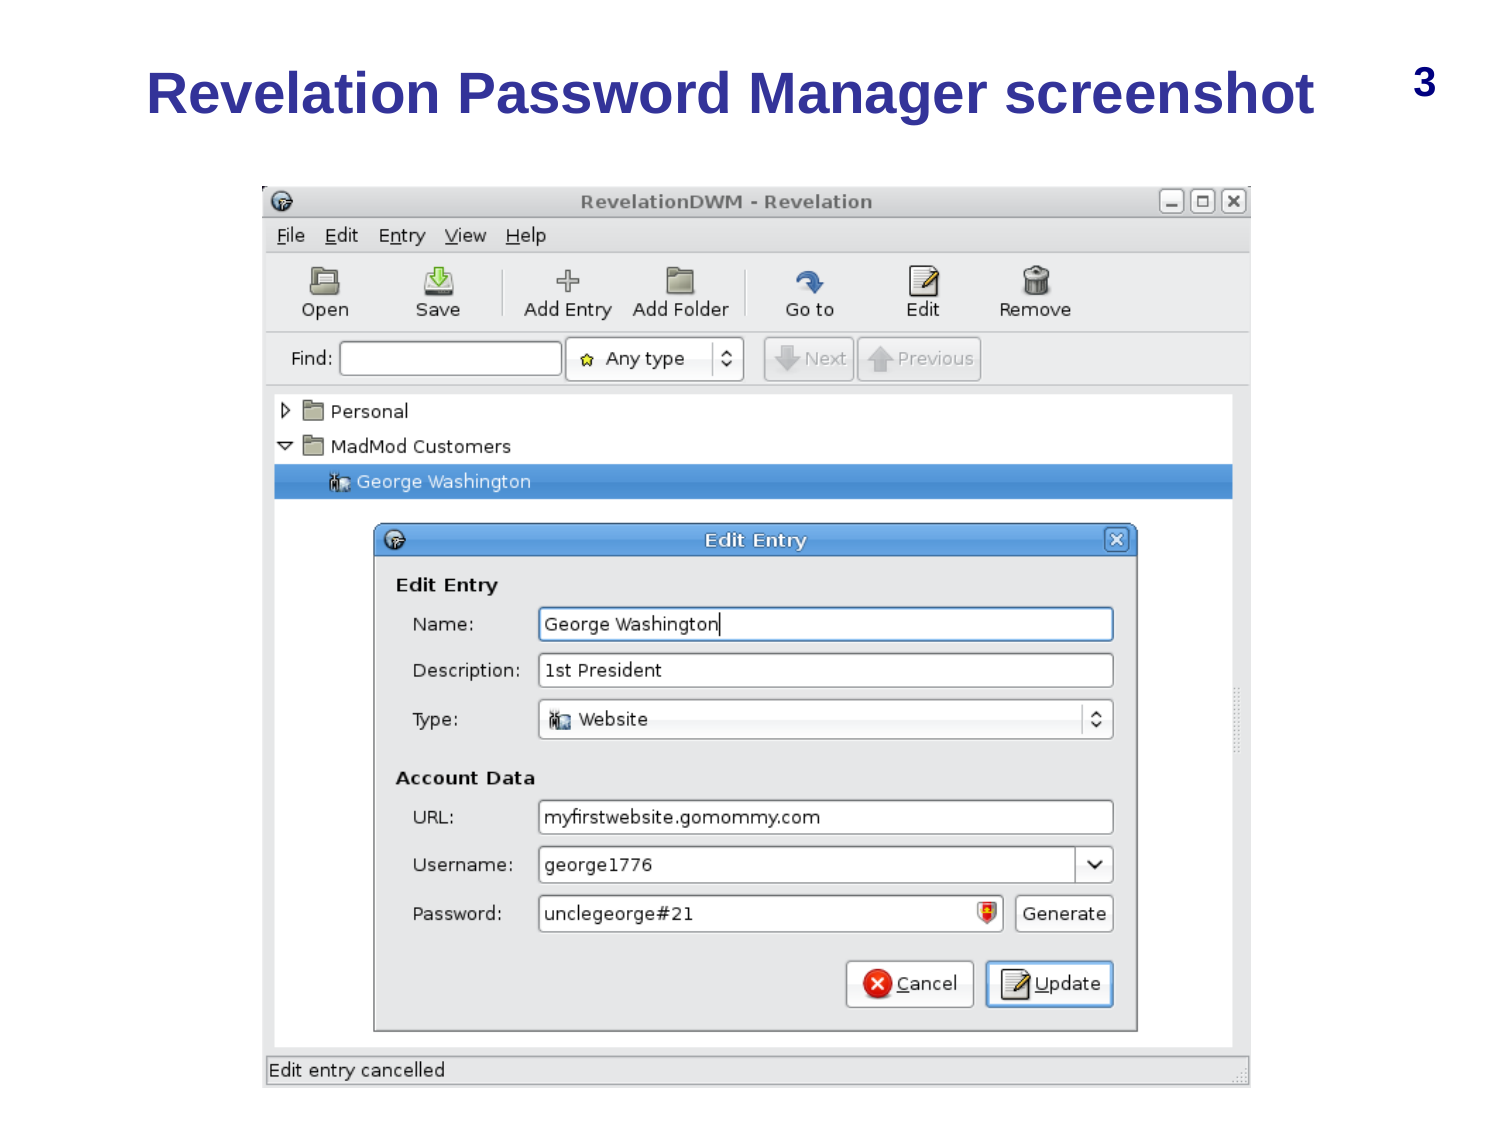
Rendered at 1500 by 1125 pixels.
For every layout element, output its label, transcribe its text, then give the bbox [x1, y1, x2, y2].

picture [262, 186, 1251, 1088]
title Revelation Password Manager screenshot [112, 37, 1351, 150]
text_box 3 [1387, 47, 1463, 113]
